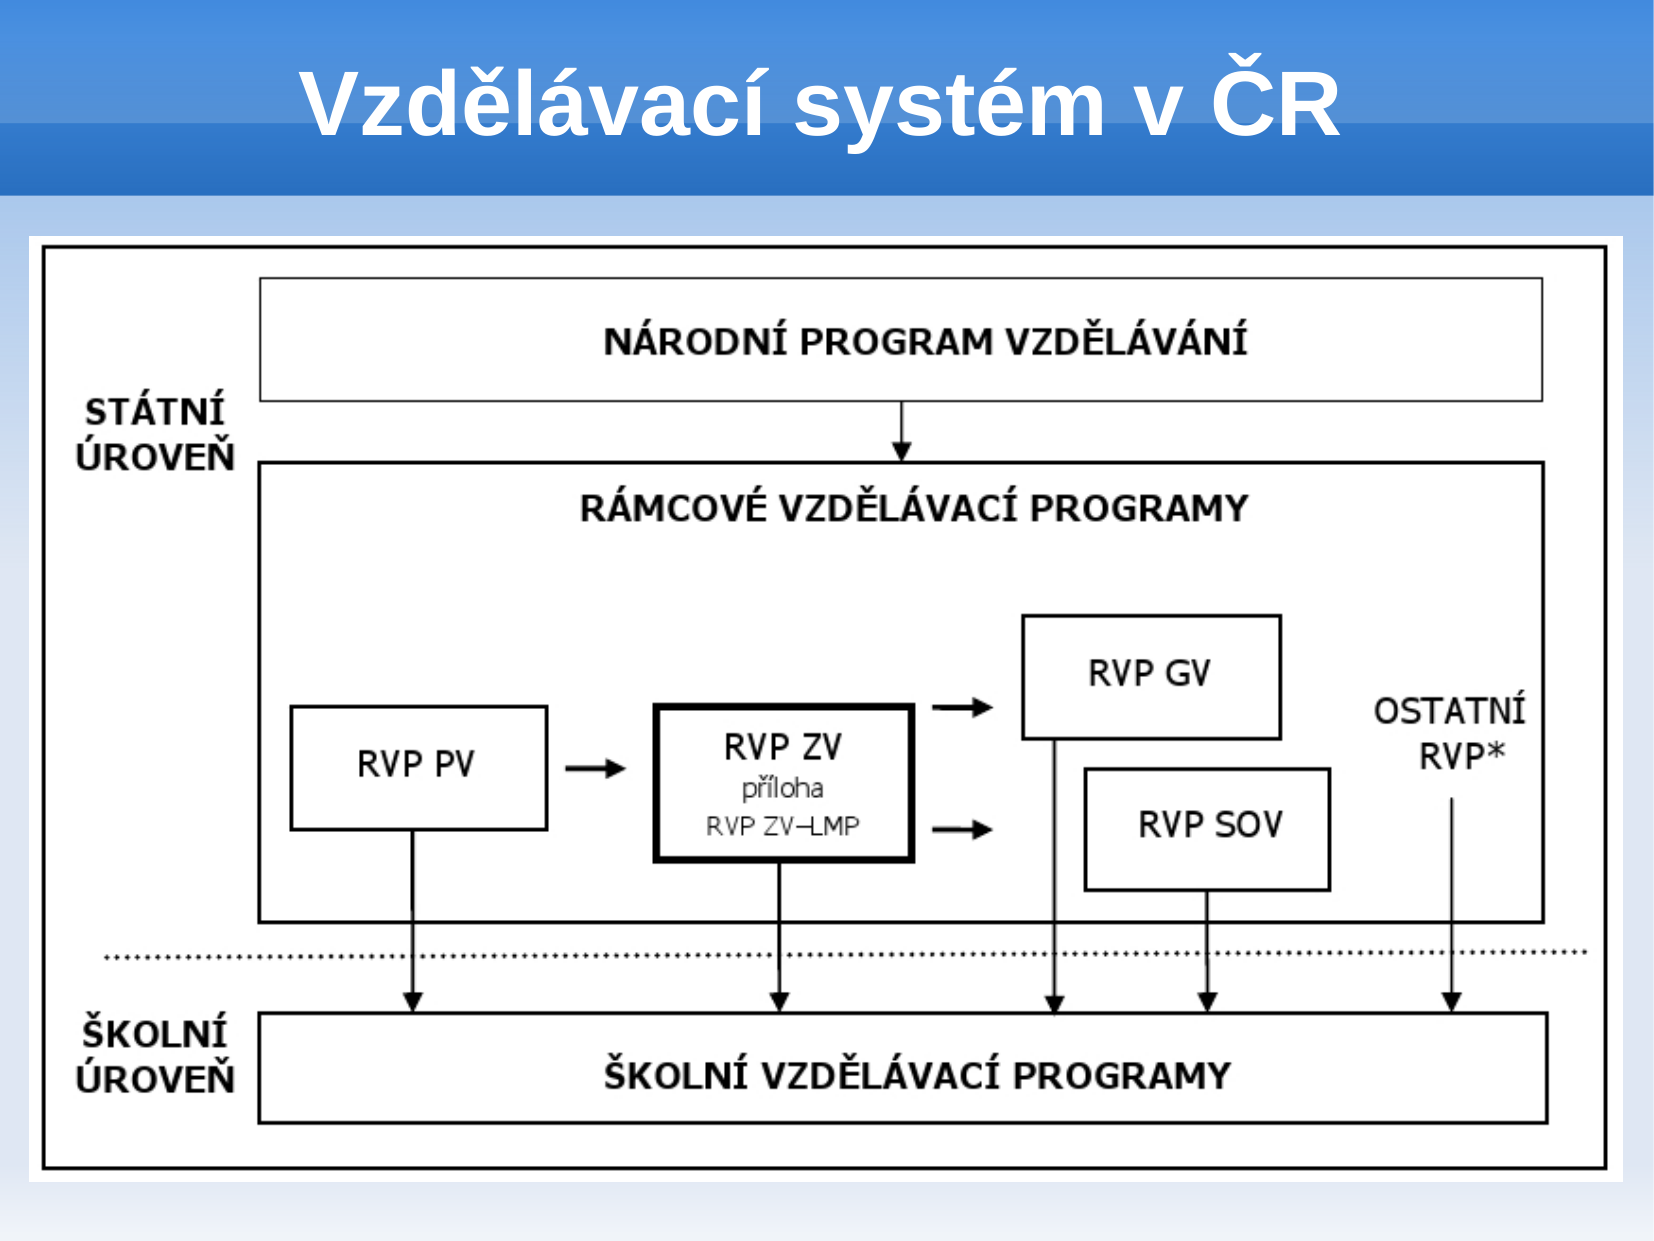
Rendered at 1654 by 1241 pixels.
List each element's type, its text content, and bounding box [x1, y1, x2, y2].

title Vzdělávací systém v ČR [76, 0, 1565, 208]
picture [0, 0, 1654, 1241]
